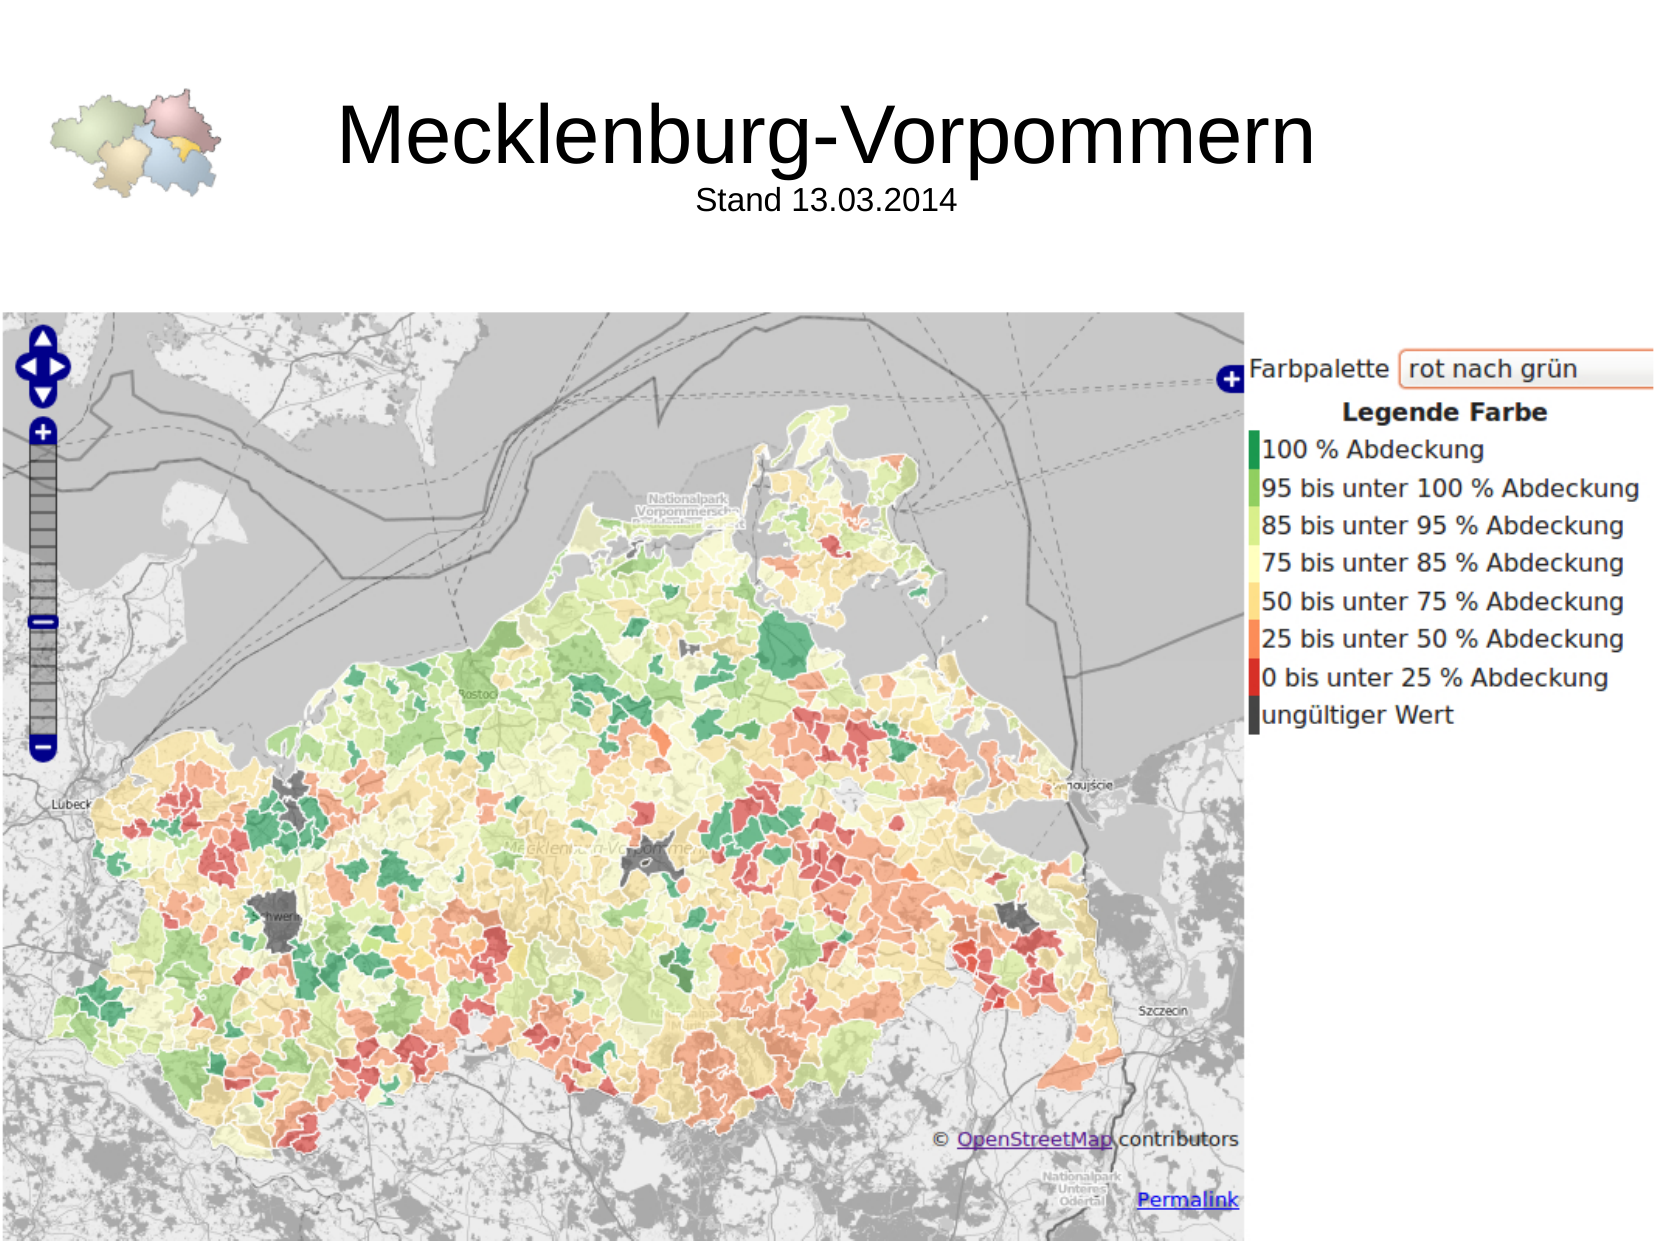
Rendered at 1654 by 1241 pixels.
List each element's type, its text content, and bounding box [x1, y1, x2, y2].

title Mecklenburg-Vorpommern Stand 13.03.2014 [82, 49, 1571, 257]
picture [11, 68, 250, 225]
picture [0, 311, 1654, 1241]
